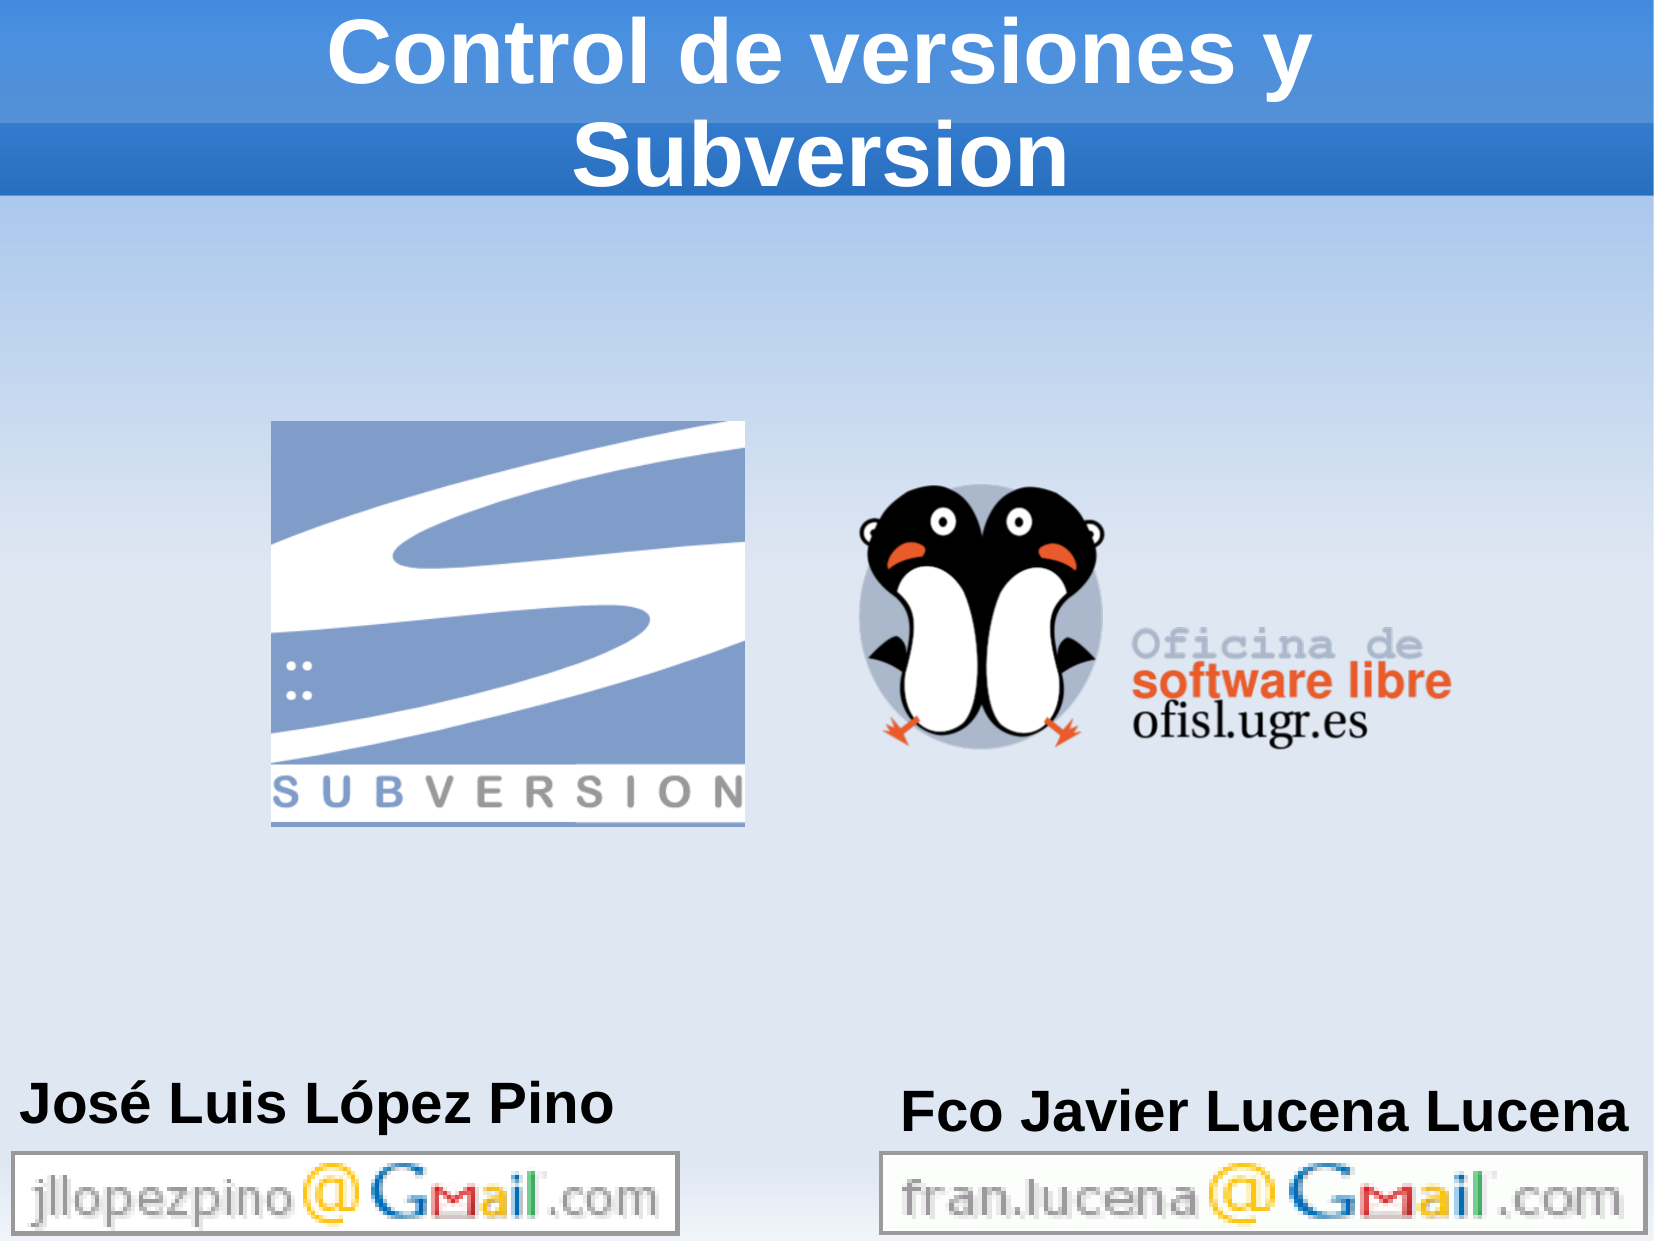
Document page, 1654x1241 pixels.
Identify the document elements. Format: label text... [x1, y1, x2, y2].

text_box Fco Javier Lucena Lucena [885, 1071, 1654, 1152]
picture [0, 0, 1654, 1241]
title Control de versiones y Subversion [76, 0, 1565, 208]
text_box José Luis López Pino [4, 1062, 739, 1143]
